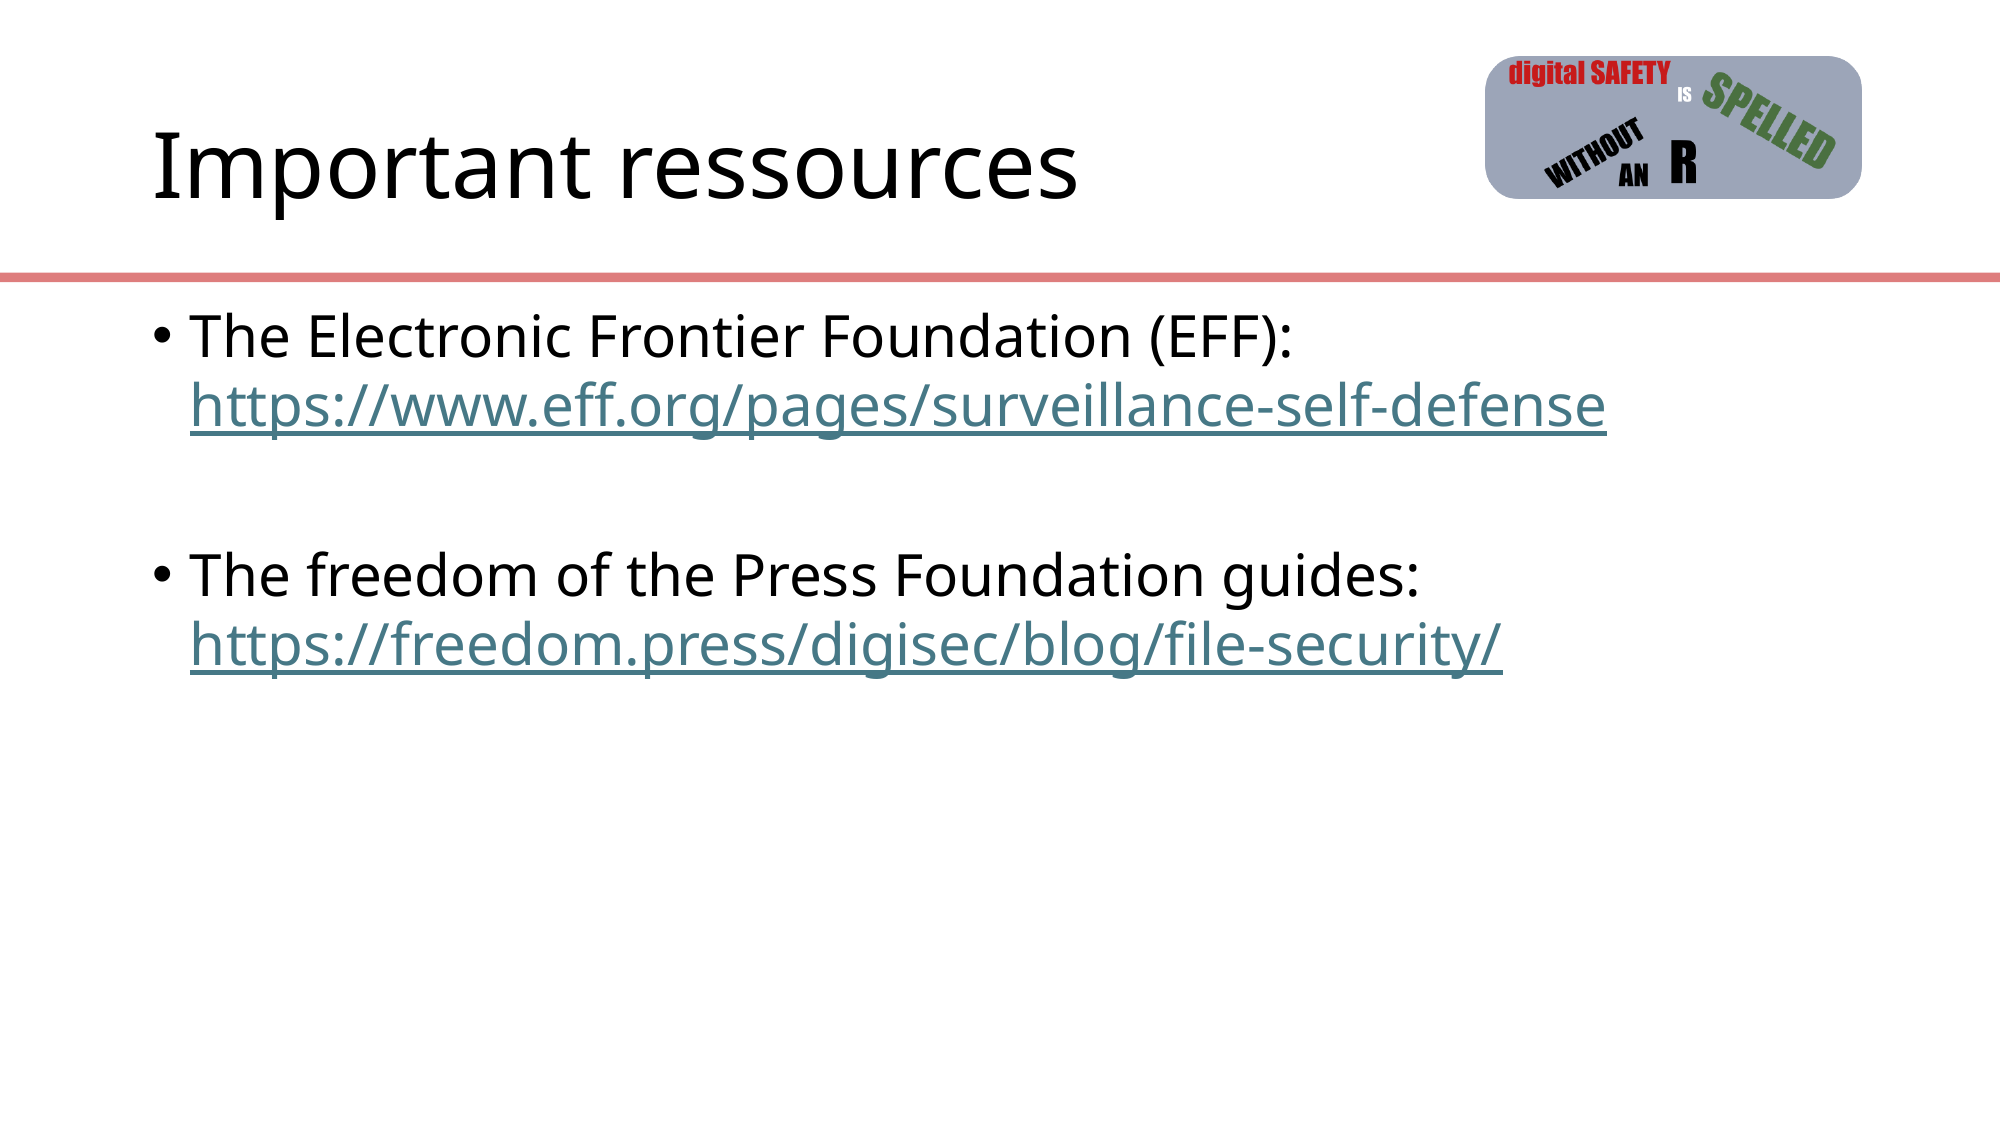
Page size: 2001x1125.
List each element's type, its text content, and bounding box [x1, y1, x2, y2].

list The Electronic Frontier Foundation (EFF): https://www.eff.org/pages/surveillance-self-defense The freedom of the Press Foundation guides: https://freedom.press/digisec/blog/file-security/ [137, 299, 1863, 1014]
title Important ressources [137, 59, 1863, 278]
